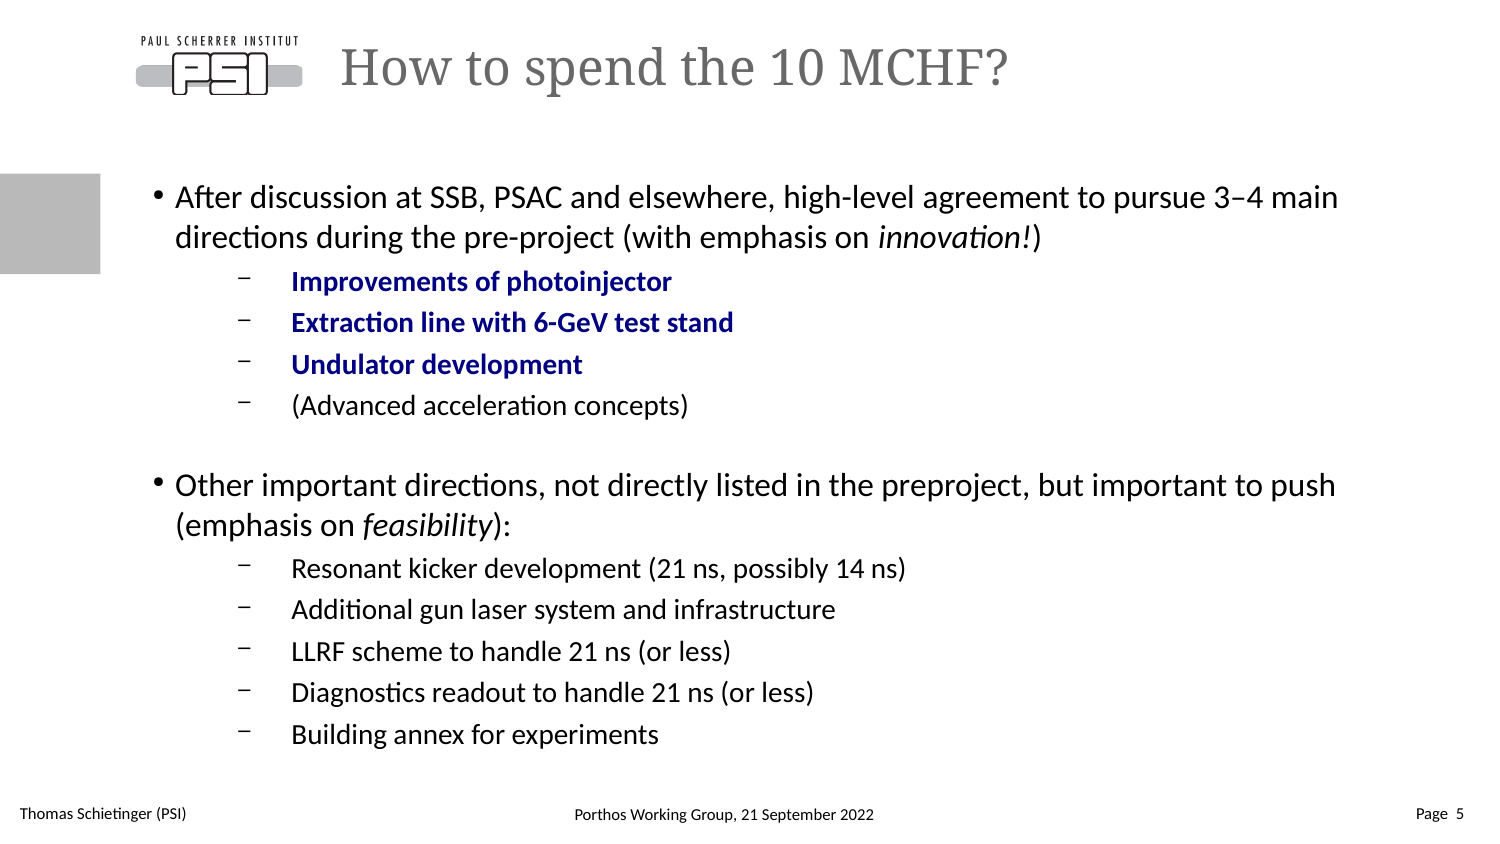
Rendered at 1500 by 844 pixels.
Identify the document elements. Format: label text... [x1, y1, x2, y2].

title How to spend the 10 MCHF? [340, 35, 1442, 98]
list After discussion at SSB, PSAC and elsewhere, high-level agreement to pursue 3–4 main directions during the pre-project (with emphasis on innovation!) Improvements of photoinjector Extraction line with 6-GeV test stand Undulator development (Advanced acceleration concepts) Other important directions, not directly listed in the preproject, but important to push (emphasis on feasibility): Resonant kicker development (21 ns, possibly 14 ns) Additional gun laser system and infrastructure LLRF scheme to handle 21 ns (or less) Diagnostics readout to handle 21 ns (or less) Building annex for experiments [149, 175, 1450, 757]
